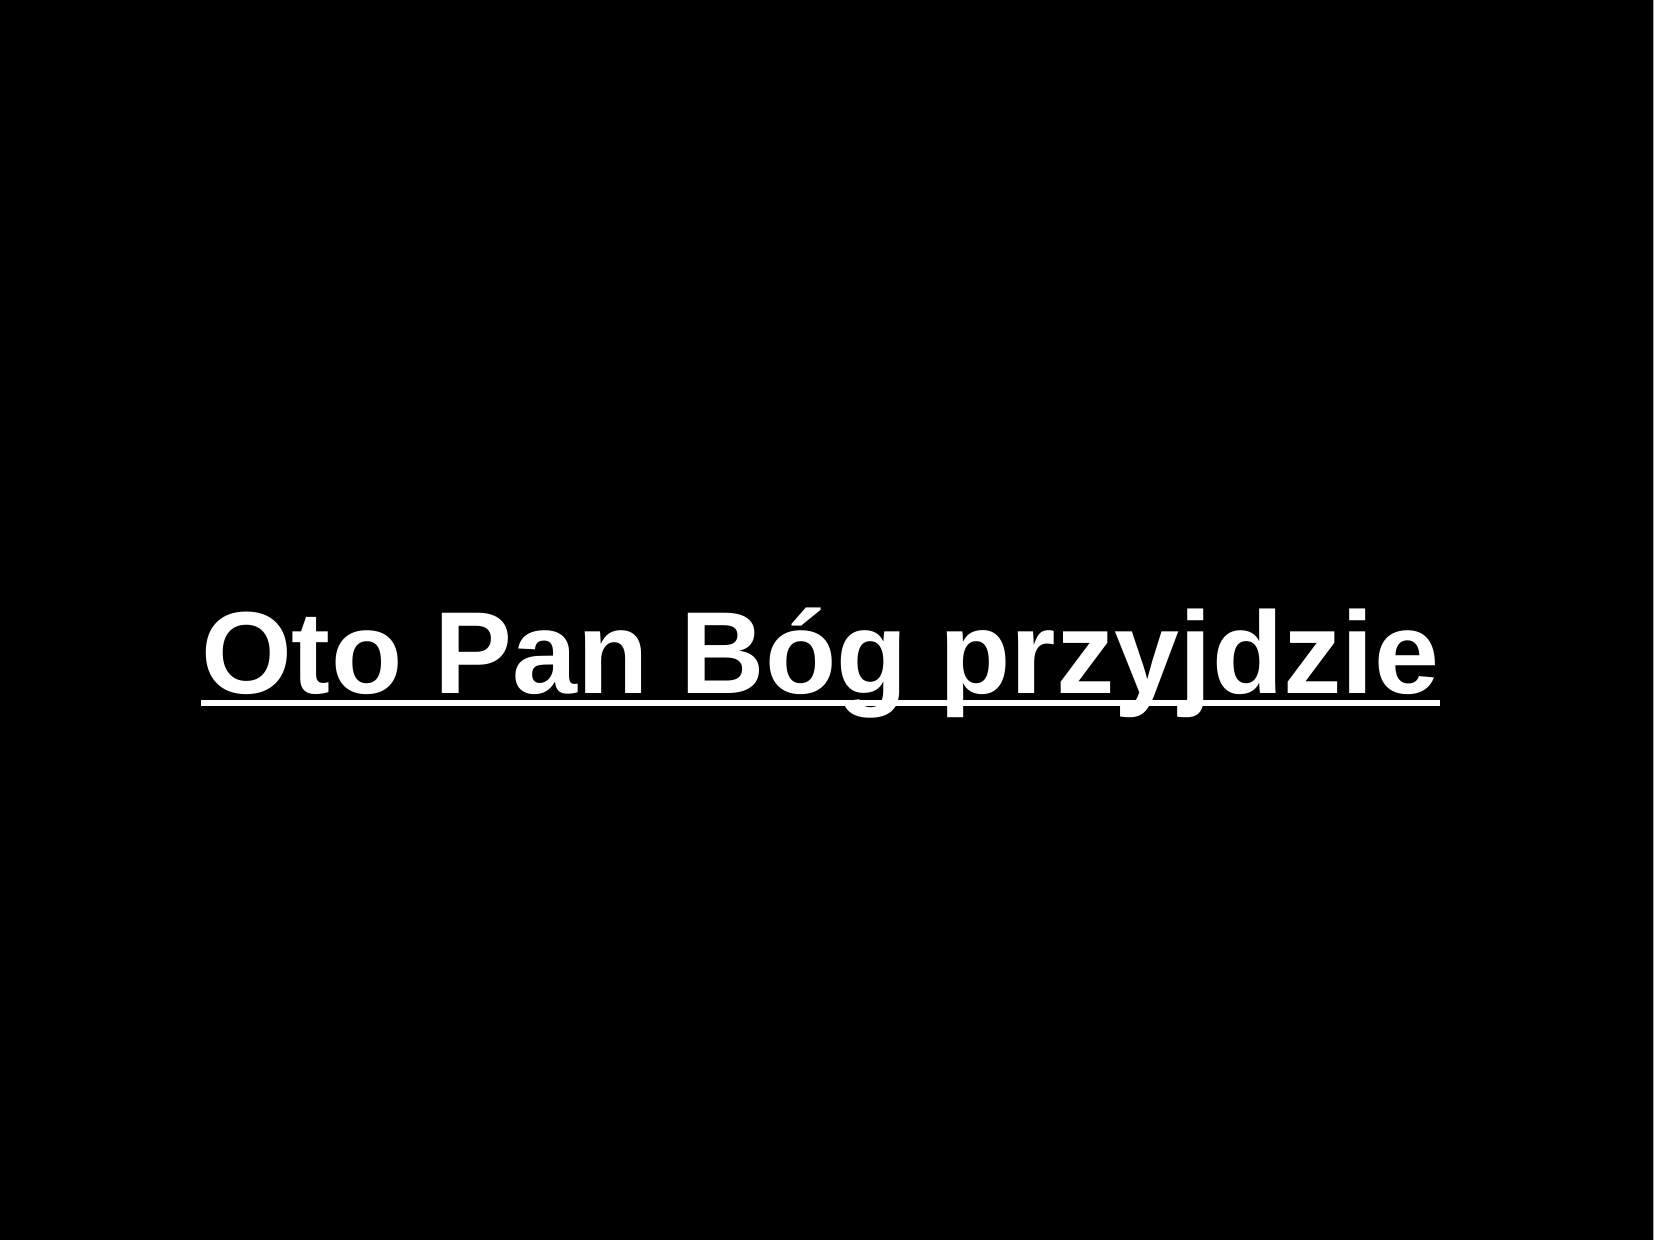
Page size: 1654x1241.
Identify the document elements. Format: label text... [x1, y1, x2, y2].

subtitle Oto Pan Bóg przyjdzie [0, 0, 1642, 1241]
